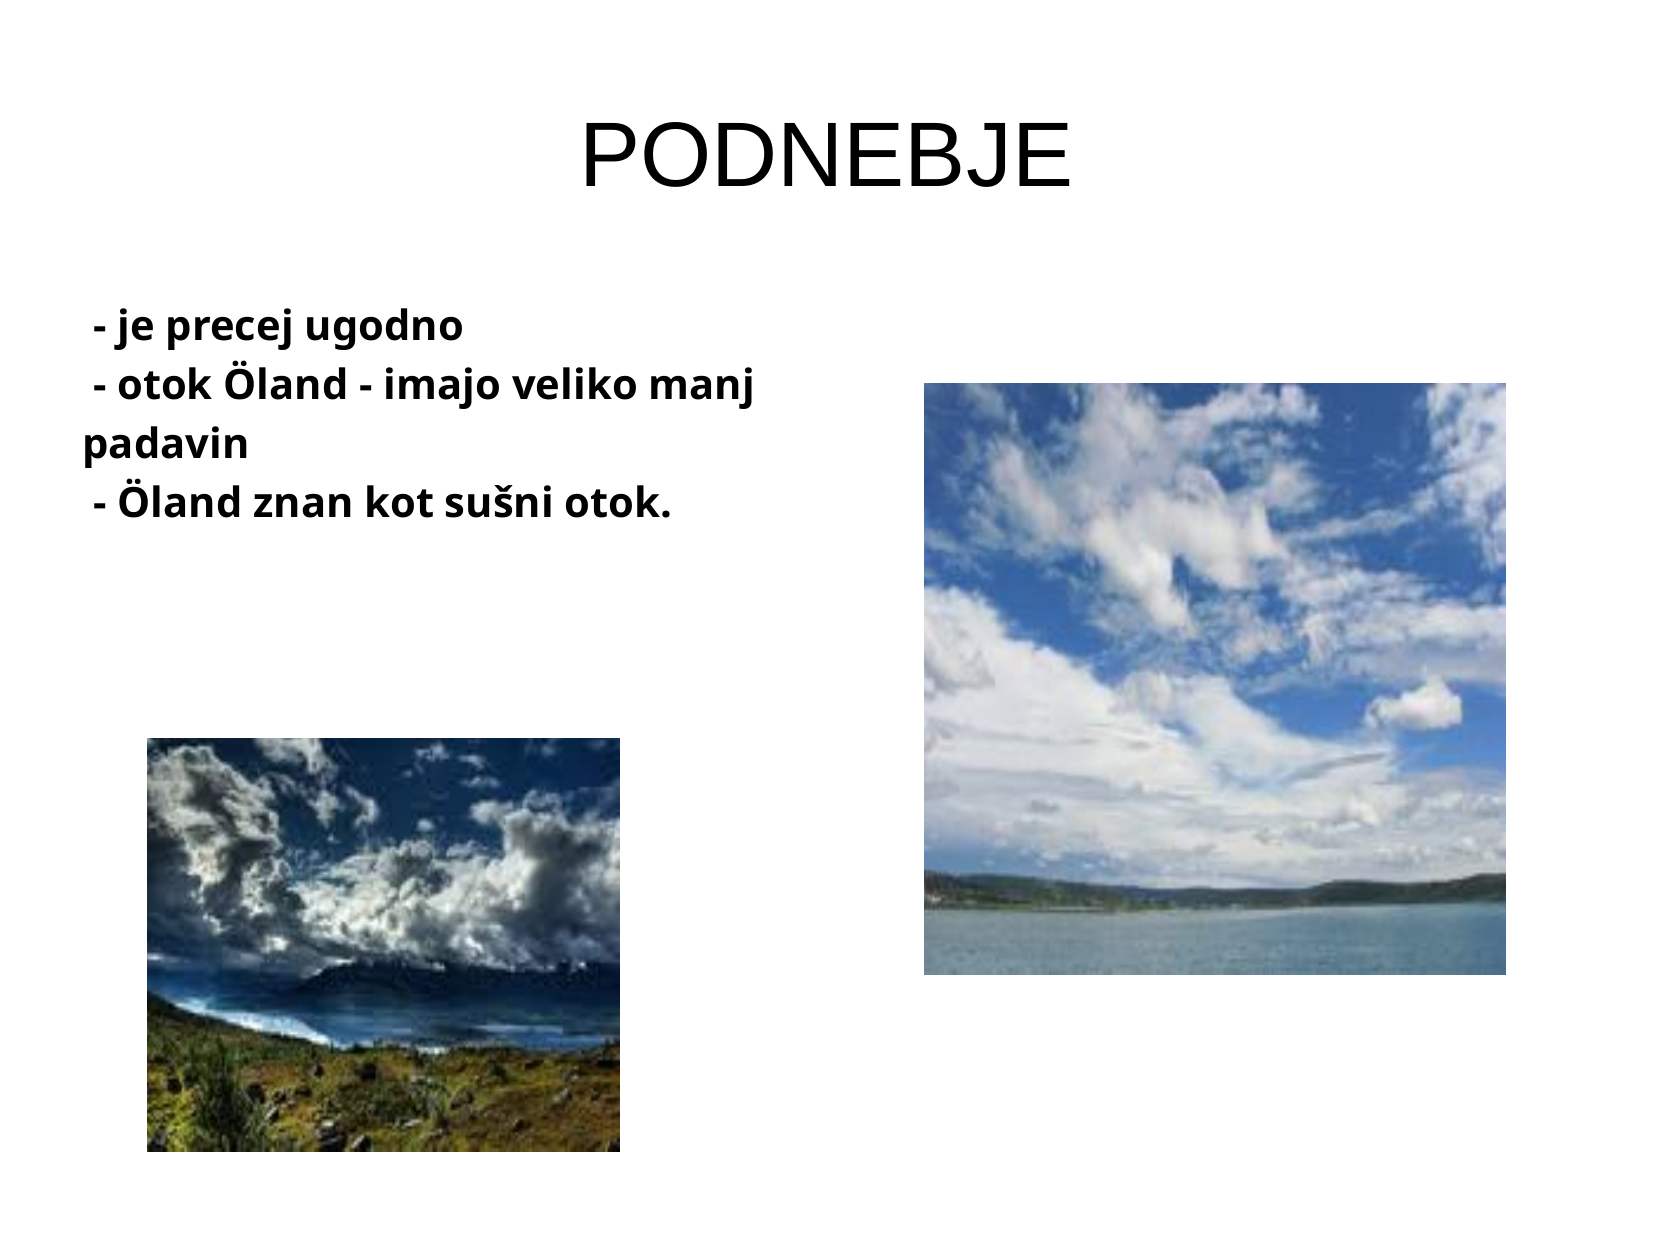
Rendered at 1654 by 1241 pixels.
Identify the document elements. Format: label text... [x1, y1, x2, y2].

list - je precej ugodno - otok Öland - imajo veliko manj padavin - Öland znan kot sušni otok. [82, 290, 809, 1109]
picture [147, 738, 620, 1152]
title PODNEBJE [82, 49, 1571, 257]
picture [924, 383, 1506, 975]
